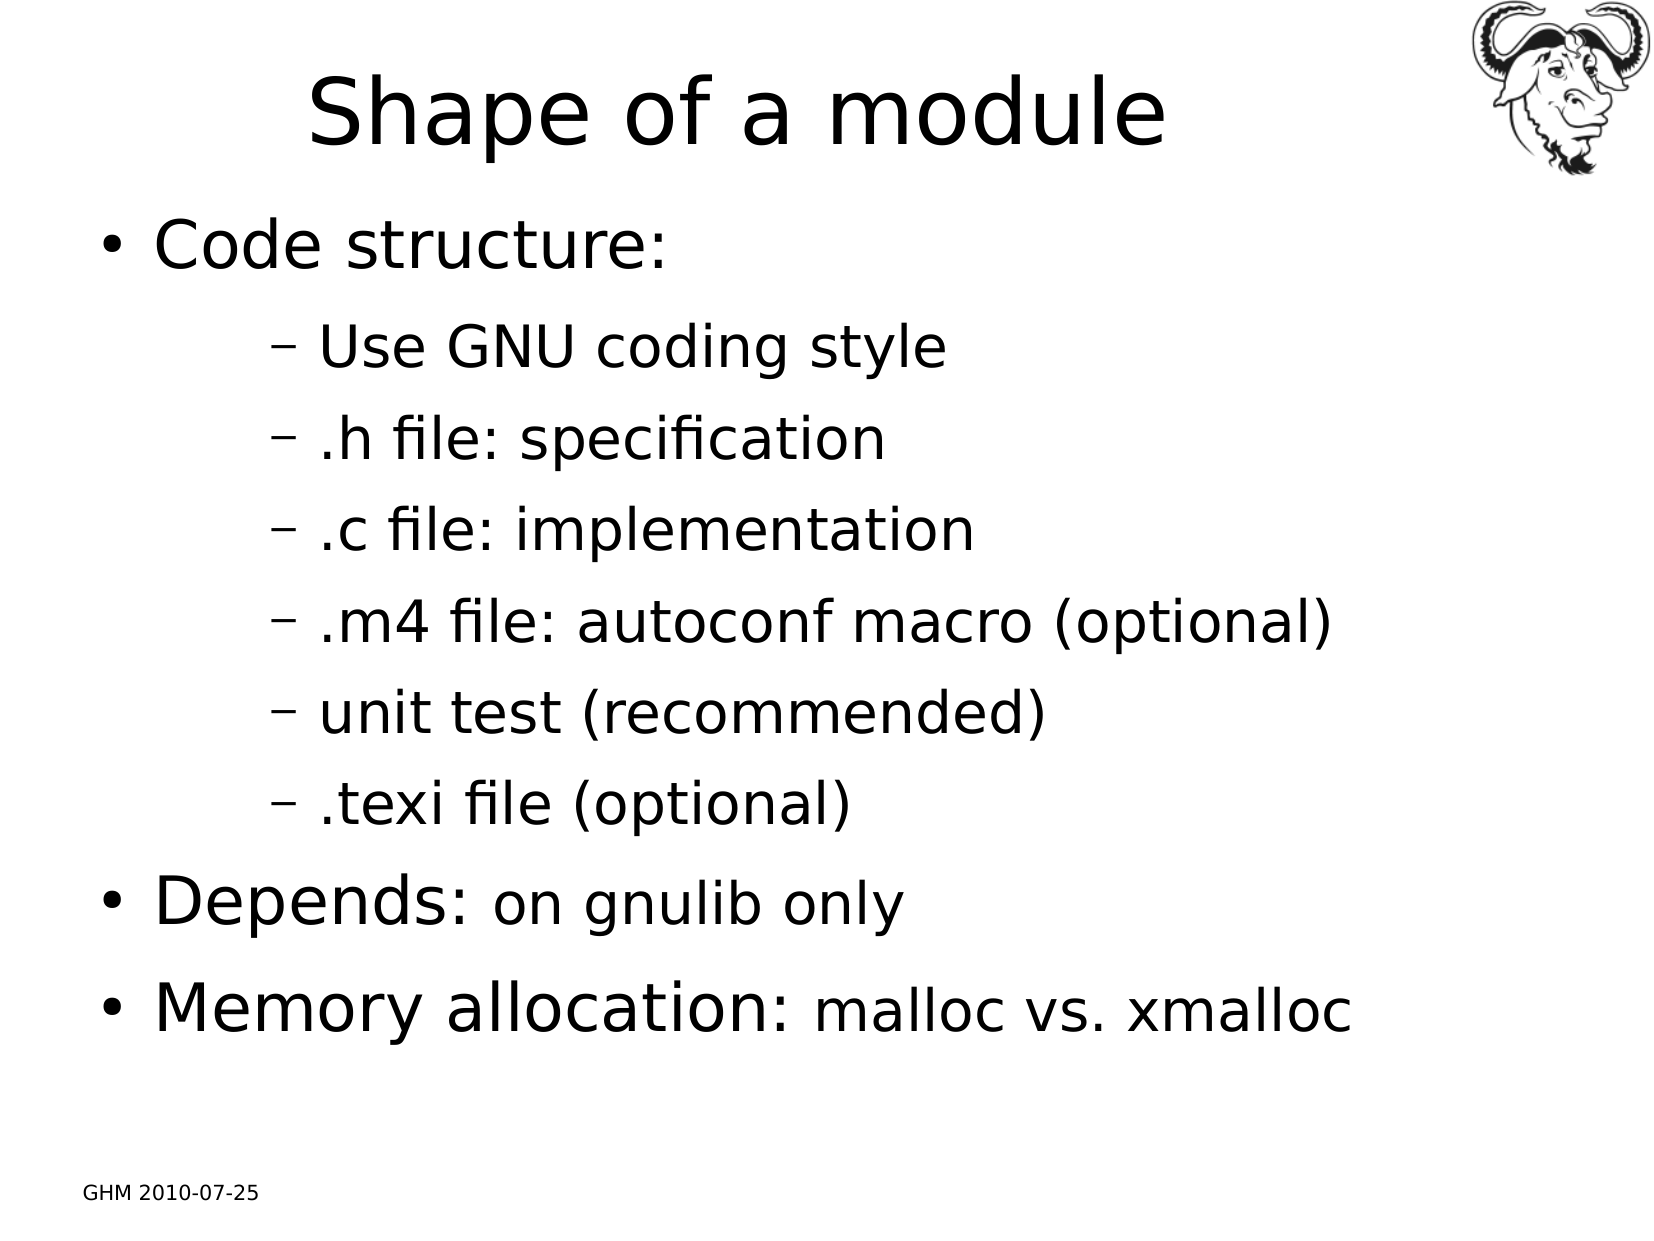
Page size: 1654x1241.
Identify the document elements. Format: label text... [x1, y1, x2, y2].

picture [1469, 0, 1654, 178]
title Shape of a module [88, 56, 1388, 170]
list Code structure: Use GNU coding style .h file: specification .c file: implementation .m4 file: autoconf macro (optional) unit test (recommended) .texi file (optional) Depends: on gnulib only Memory allocation: malloc vs. xmalloc [82, 206, 1571, 1137]
